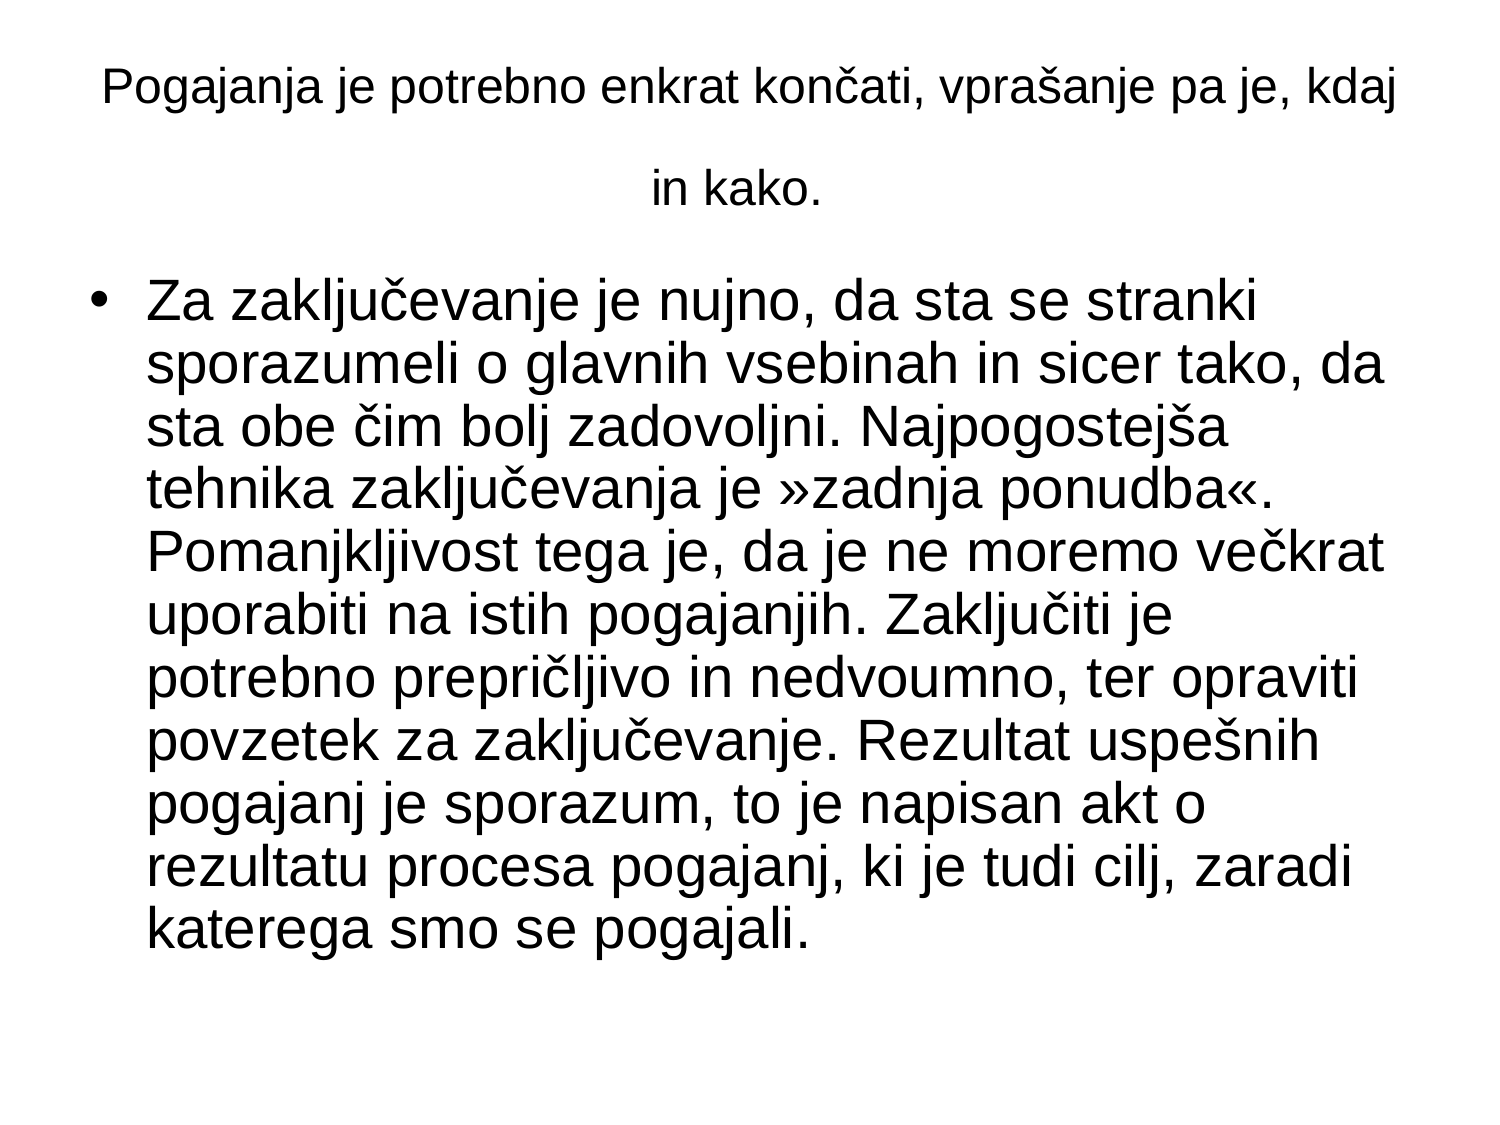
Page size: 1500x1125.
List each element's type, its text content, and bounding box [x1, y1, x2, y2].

title Pogajanja je potrebno enkrat končati, vprašanje pa je, kdaj in kako. [75, 45, 1426, 233]
list Za zaključevanje je nujno, da sta se stranki sporazumeli o glavnih vsebinah in sicer tako, da sta obe čim bolj zadovoljni. Najpogostejša tehnika zaključevanja je »zadnja ponudba«. Pomanjkljivost tega je, da je ne moremo večkrat uporabiti na istih pogajanjih. Zaključiti je potrebno prepričljivo in nedvoumno, ter opraviti povzetek za zaključevanje. Rezultat uspešnih pogajanj je sporazum, to je napisan akt o rezultatu procesa pogajanj, ki je tudi cilj, zaradi katerega smo se pogajali. [75, 262, 1426, 1006]
